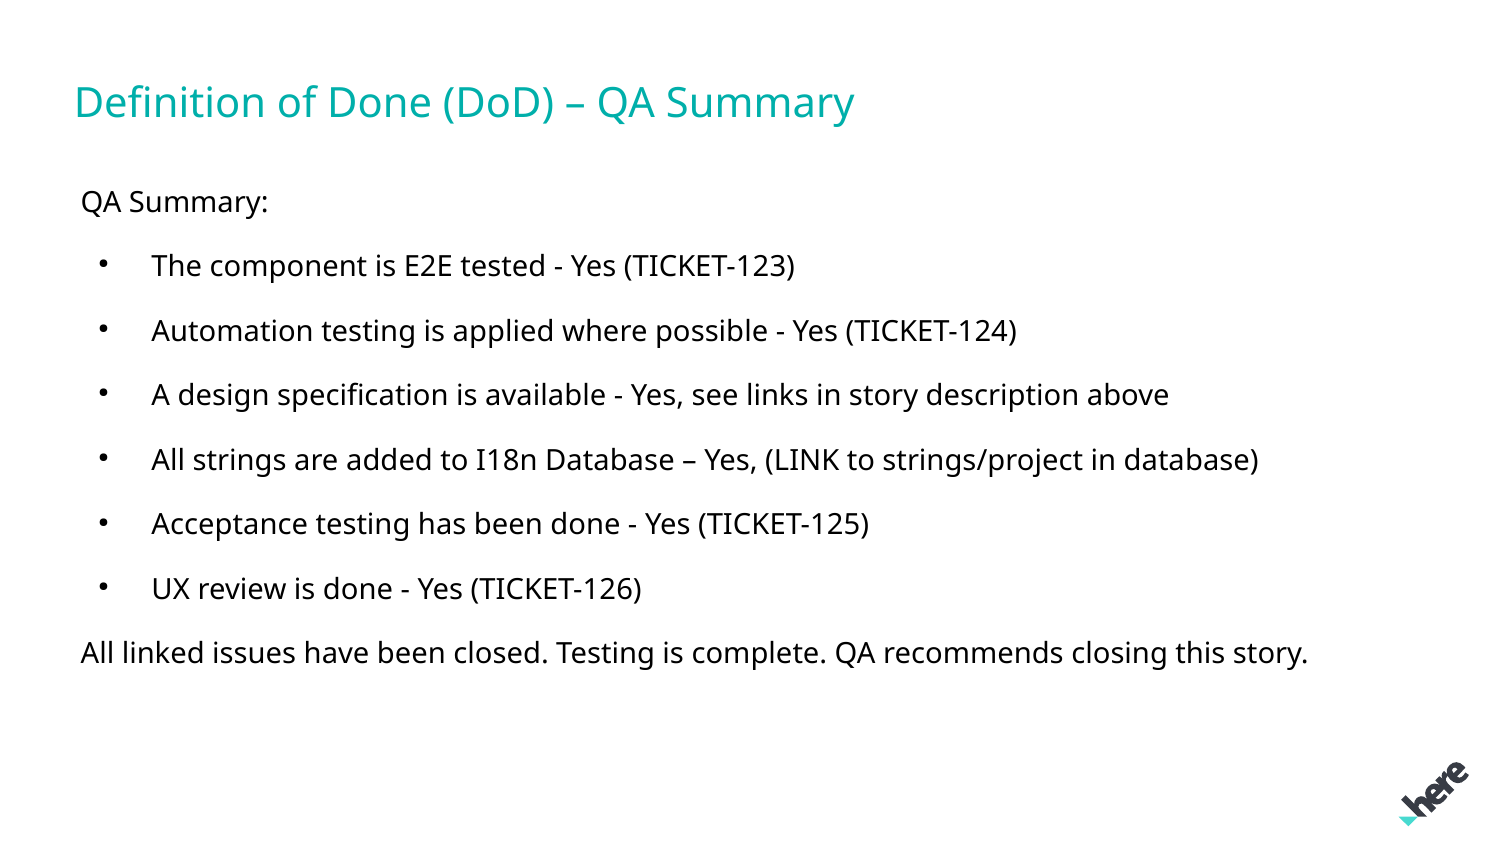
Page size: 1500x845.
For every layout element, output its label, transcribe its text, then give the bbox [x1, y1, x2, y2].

list QA Summary: The component is E2E tested - Yes (TICKET-123) Automation testing is applied where possible - Yes (TICKET-124) A design specification is available - Yes, see links in story description above All strings are added to I18n Database – Yes, (LINK to strings/project in database) Acceptance testing has been done - Yes (TICKET-125) UX review is done - Yes (TICKET-126) All linked issues have been closed. Testing is complete. QA recommends closing this story. [75, 180, 1395, 757]
title Definition of Done (DoD) – QA Summary [68, 34, 1388, 130]
